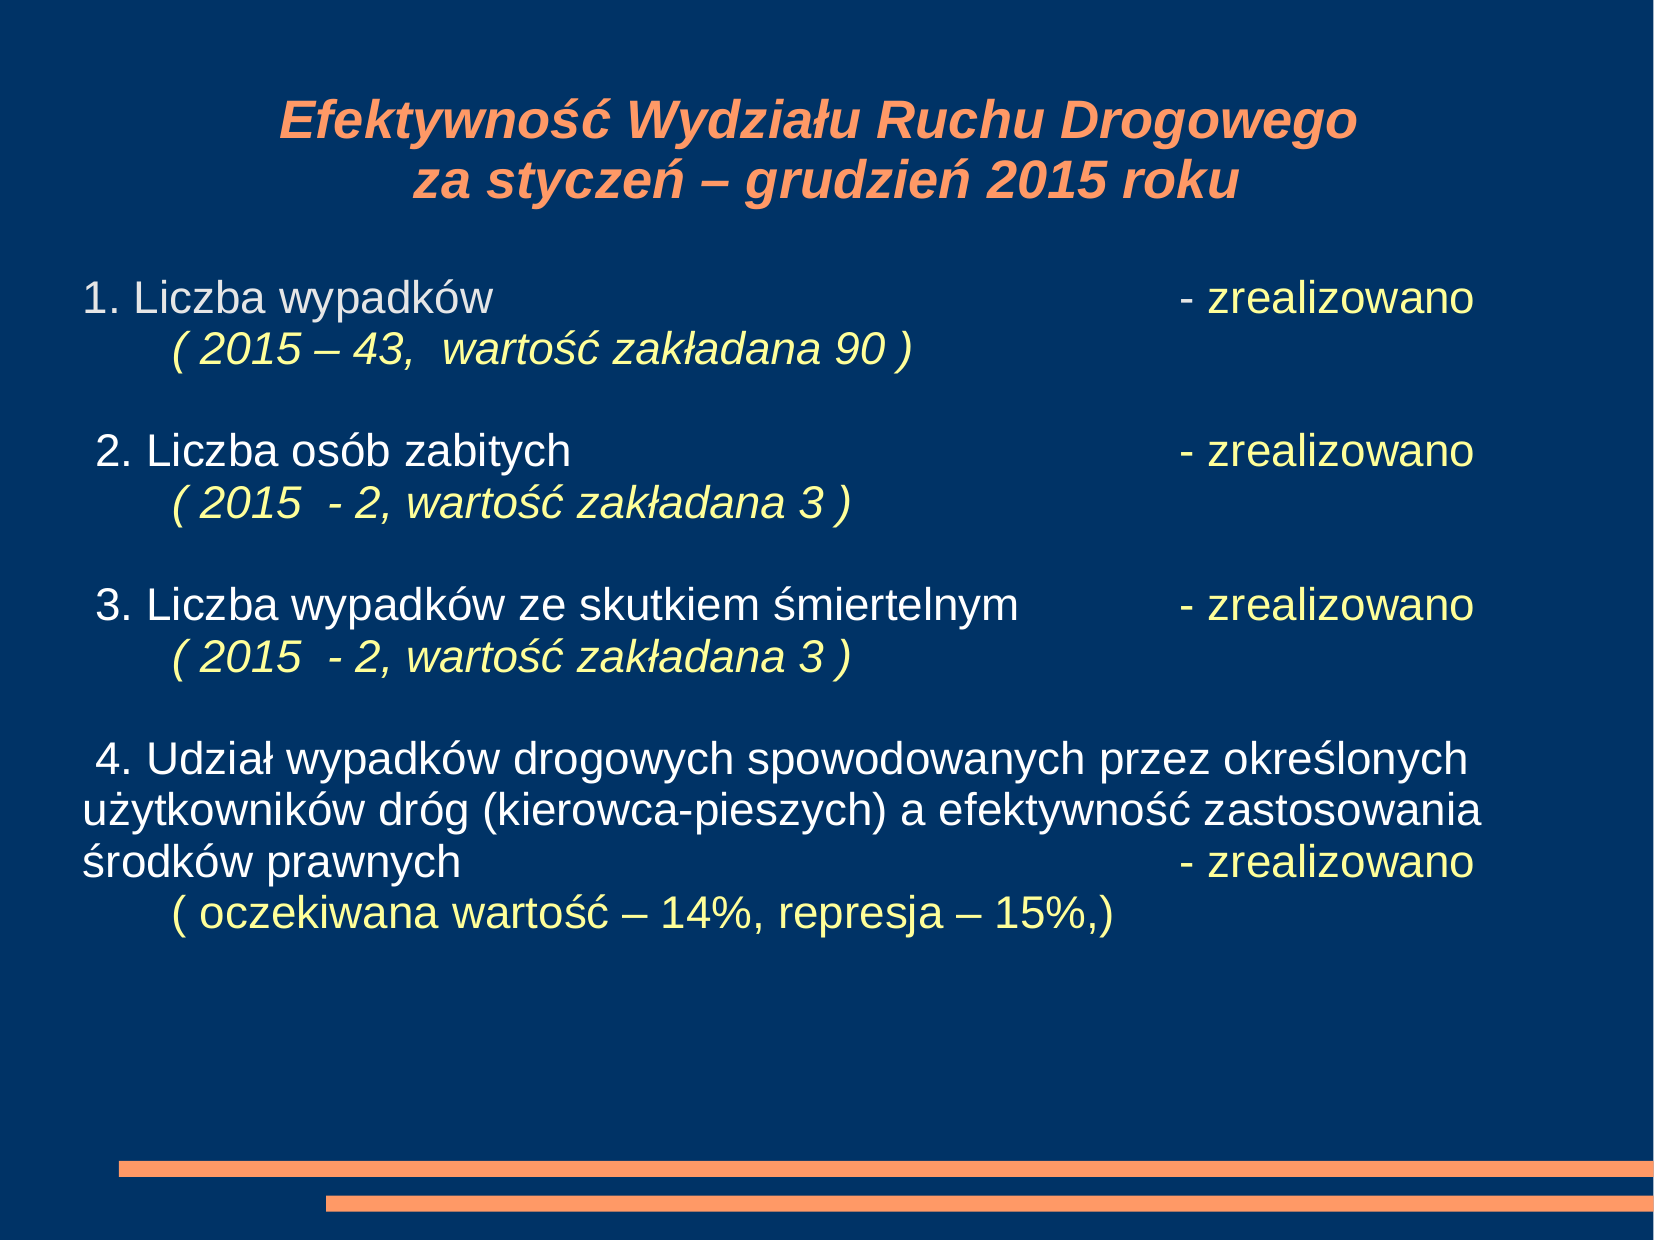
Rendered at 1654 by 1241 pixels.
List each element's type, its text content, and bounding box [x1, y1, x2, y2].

title Efektywność Wydziału Ruchu Drogowego za styczeń – grudzień 2015 roku [121, 46, 1534, 254]
list 1. Liczba wypadków - zrealizowano ( 2015 – 43, wartość zakładana 90 ) 2. Liczba osób zabitych - zrealizowano ( 2015 - 2, wartość zakładana 3 ) 3. Liczba wypadków ze skutkiem śmiertelnym - zrealizowano ( 2015 - 2, wartość zakładana 3 ) 4. Udział wypadków drogowych spowodowanych przez określonych użytkowników dróg (kierowca-pieszych) a efektywność zastosowania środków prawnych - zrealizowano ( oczekiwana wartość – 14%, represja – 15%,) [82, 271, 1571, 1209]
